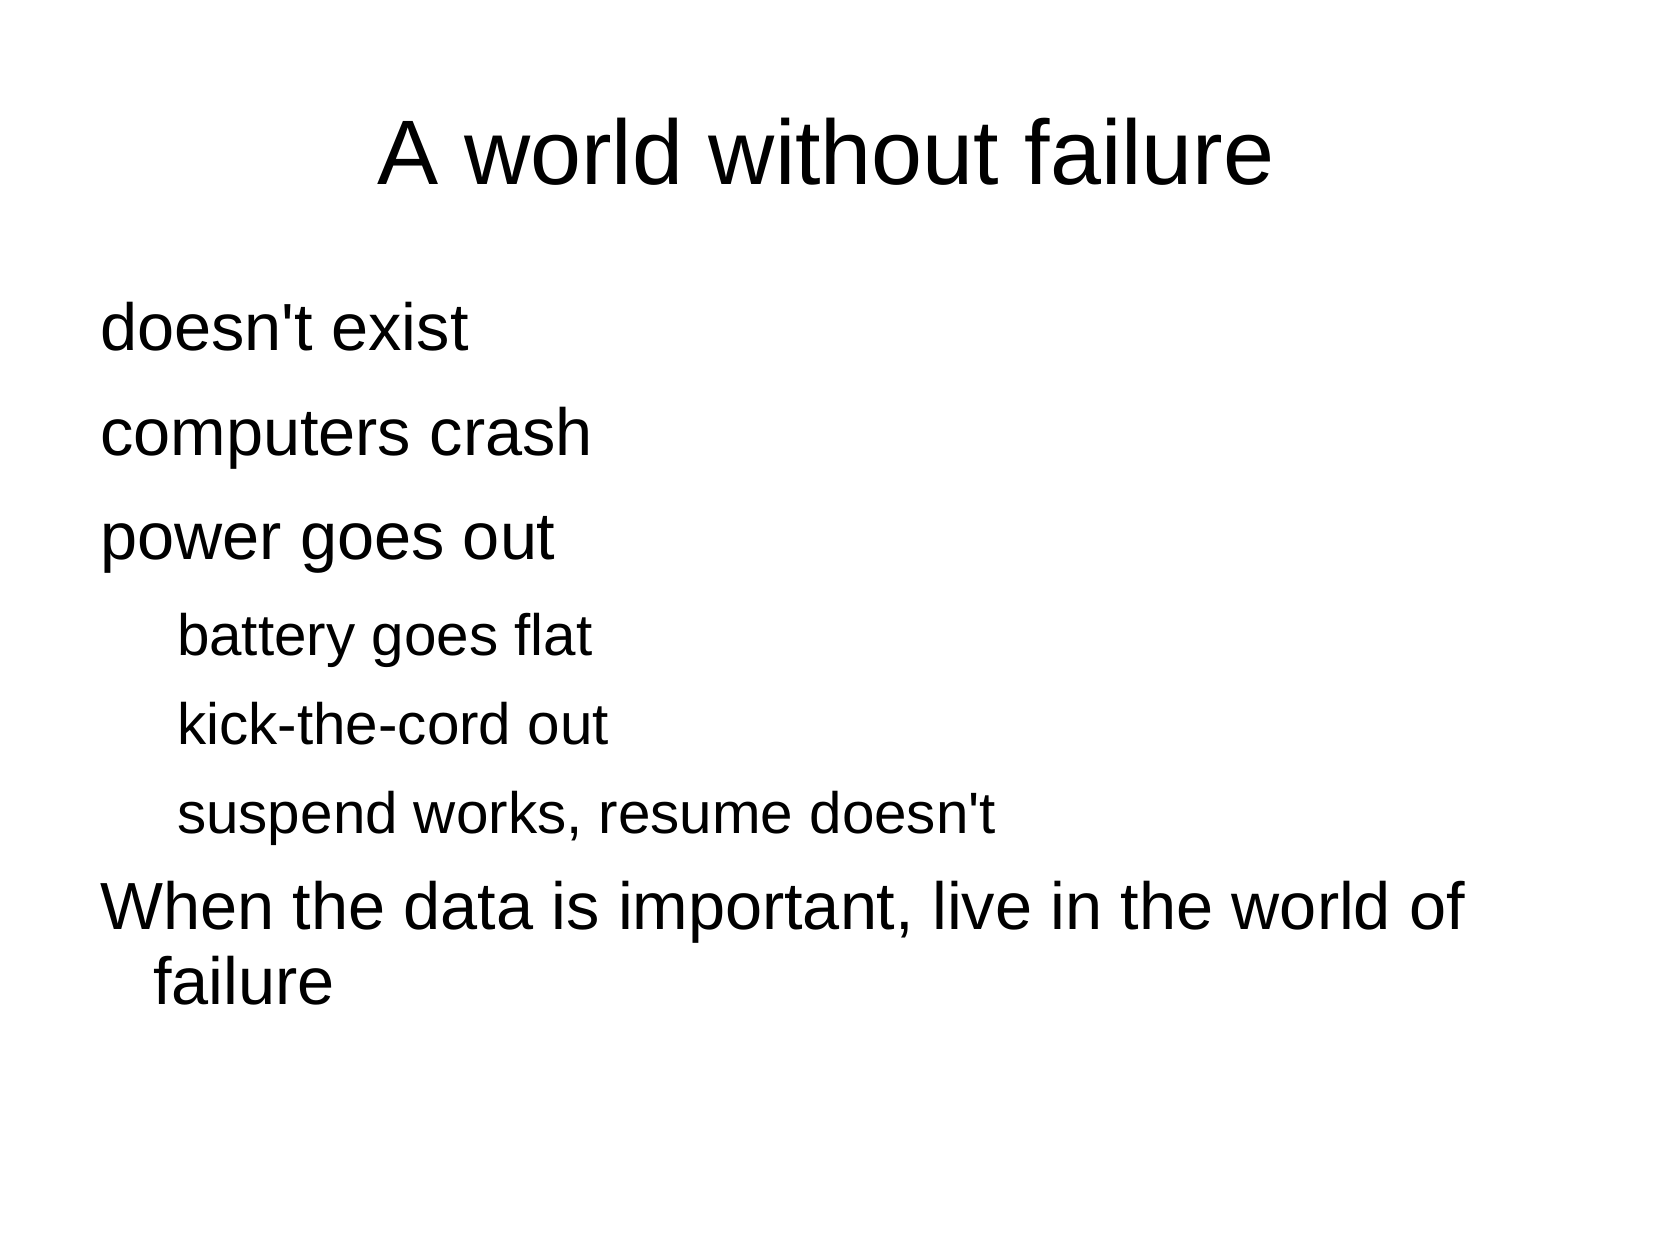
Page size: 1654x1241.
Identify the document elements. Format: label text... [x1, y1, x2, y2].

list doesn't exist computers crash power goes out battery goes flat kick-the-cord out suspend works, resume doesn't When the data is important, live in the world of failure [82, 290, 1571, 1094]
title A world without failure [82, 56, 1571, 250]
